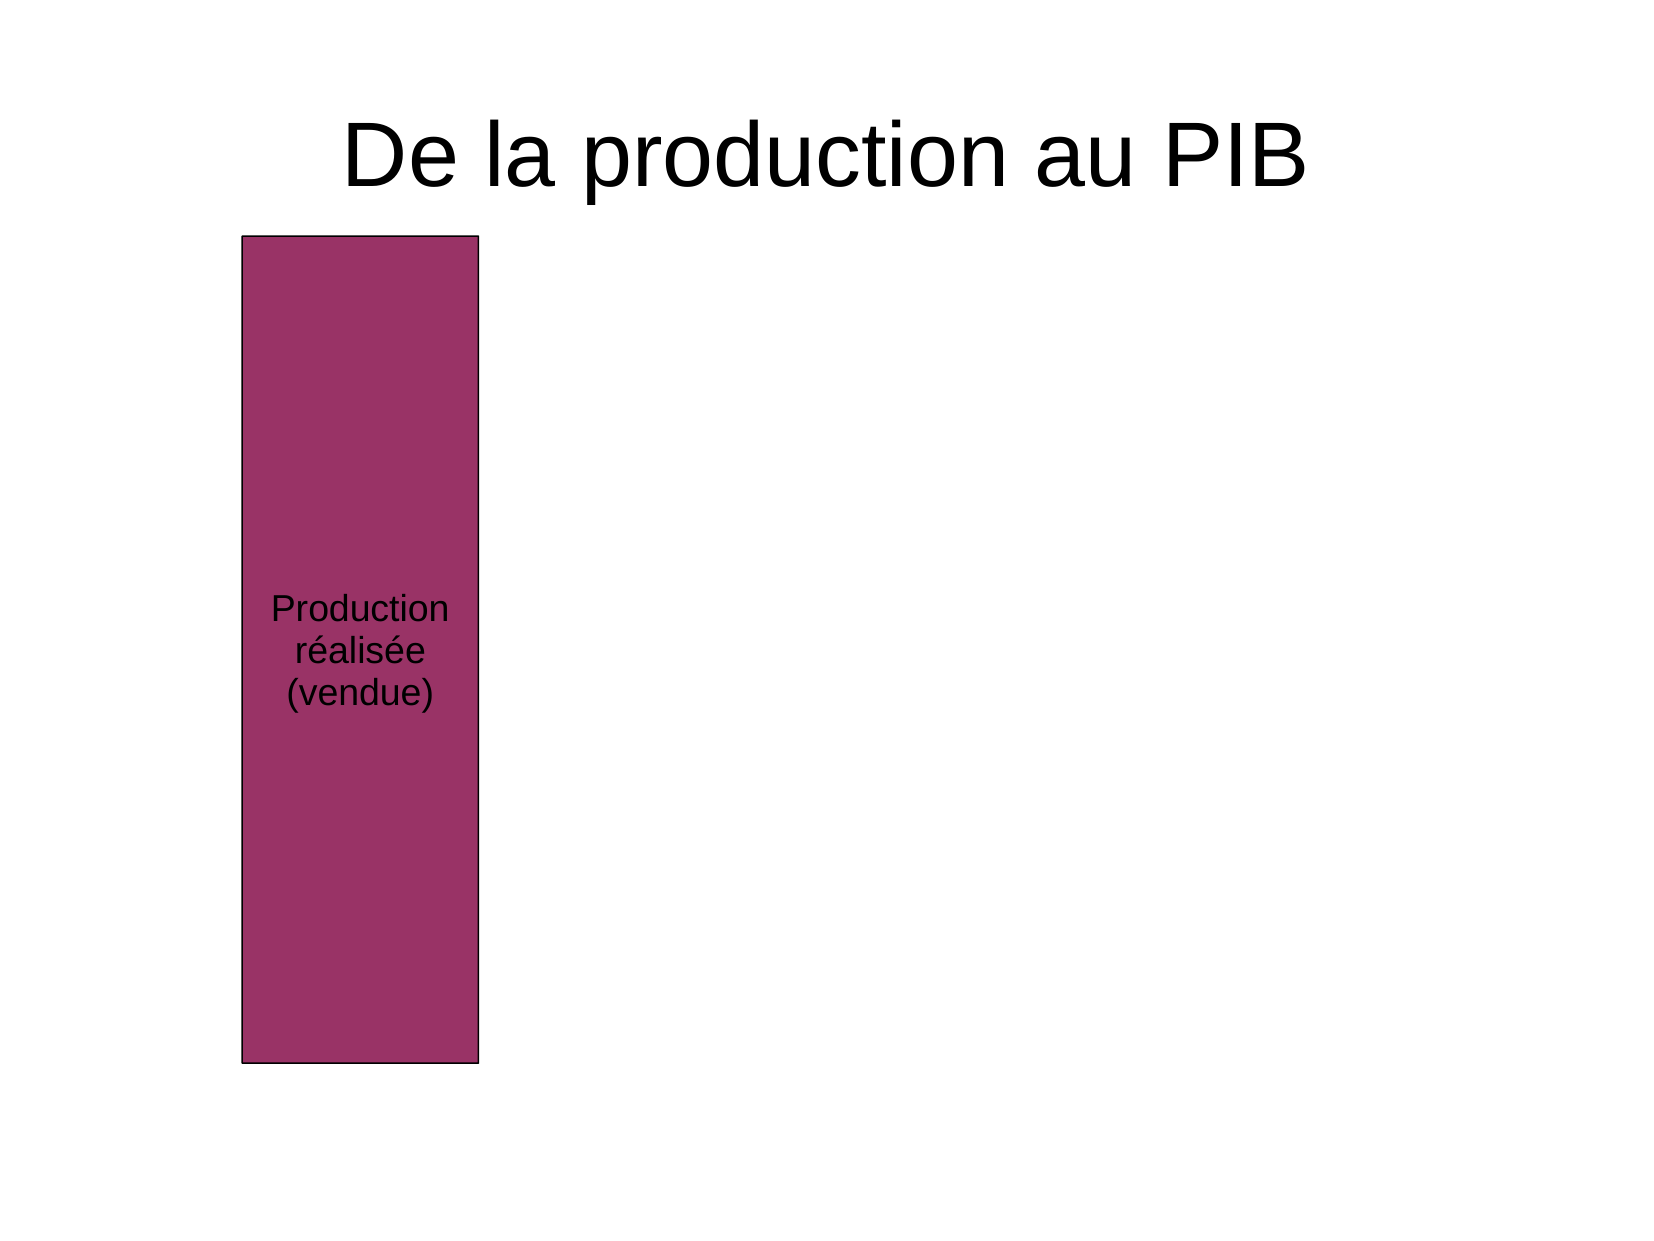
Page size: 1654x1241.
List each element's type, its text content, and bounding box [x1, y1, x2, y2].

title De la production au PIB [82, 49, 1571, 257]
text_box Production réalisée (vendue) [242, 236, 479, 1064]
